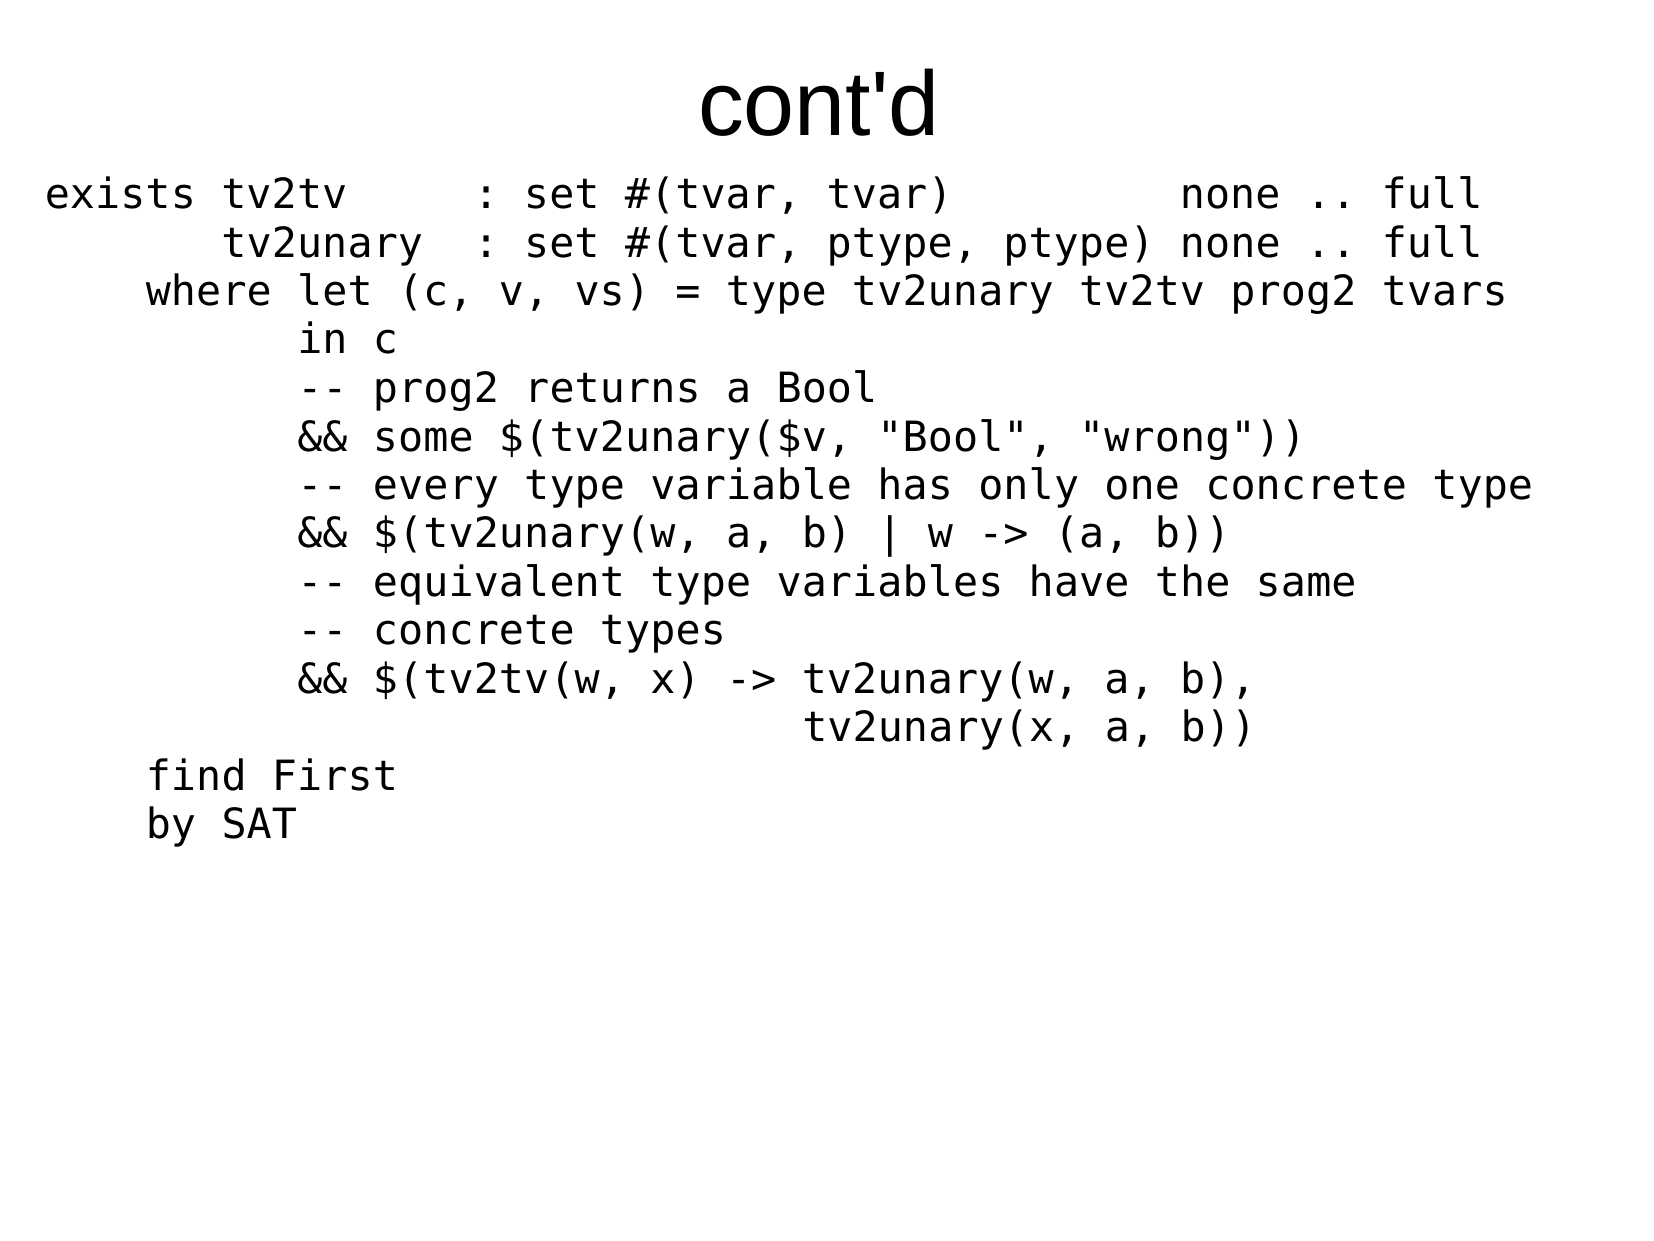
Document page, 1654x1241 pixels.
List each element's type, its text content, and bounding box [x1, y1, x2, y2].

text_box exists tv2tv : set #(tvar, tvar) none .. full tv2unary : set #(tvar, ptype, ptype) none .. full where let (c, v, vs) = type tv2unary tv2tv prog2 tvars in c -- prog2 returns a Bool && some $(tv2unary($v, "Bool", "wrong")) -- every type variable has only one concrete type && $(tv2unary(w, a, b) | w -> (a, b)) -- equivalent type variables have the same -- concrete types && $(tv2tv(w, x) -> tv2unary(w, a, b), tv2unary(x, a, b)) find First by SAT [30, 162, 1621, 1216]
title cont'd [75, 0, 1564, 162]
